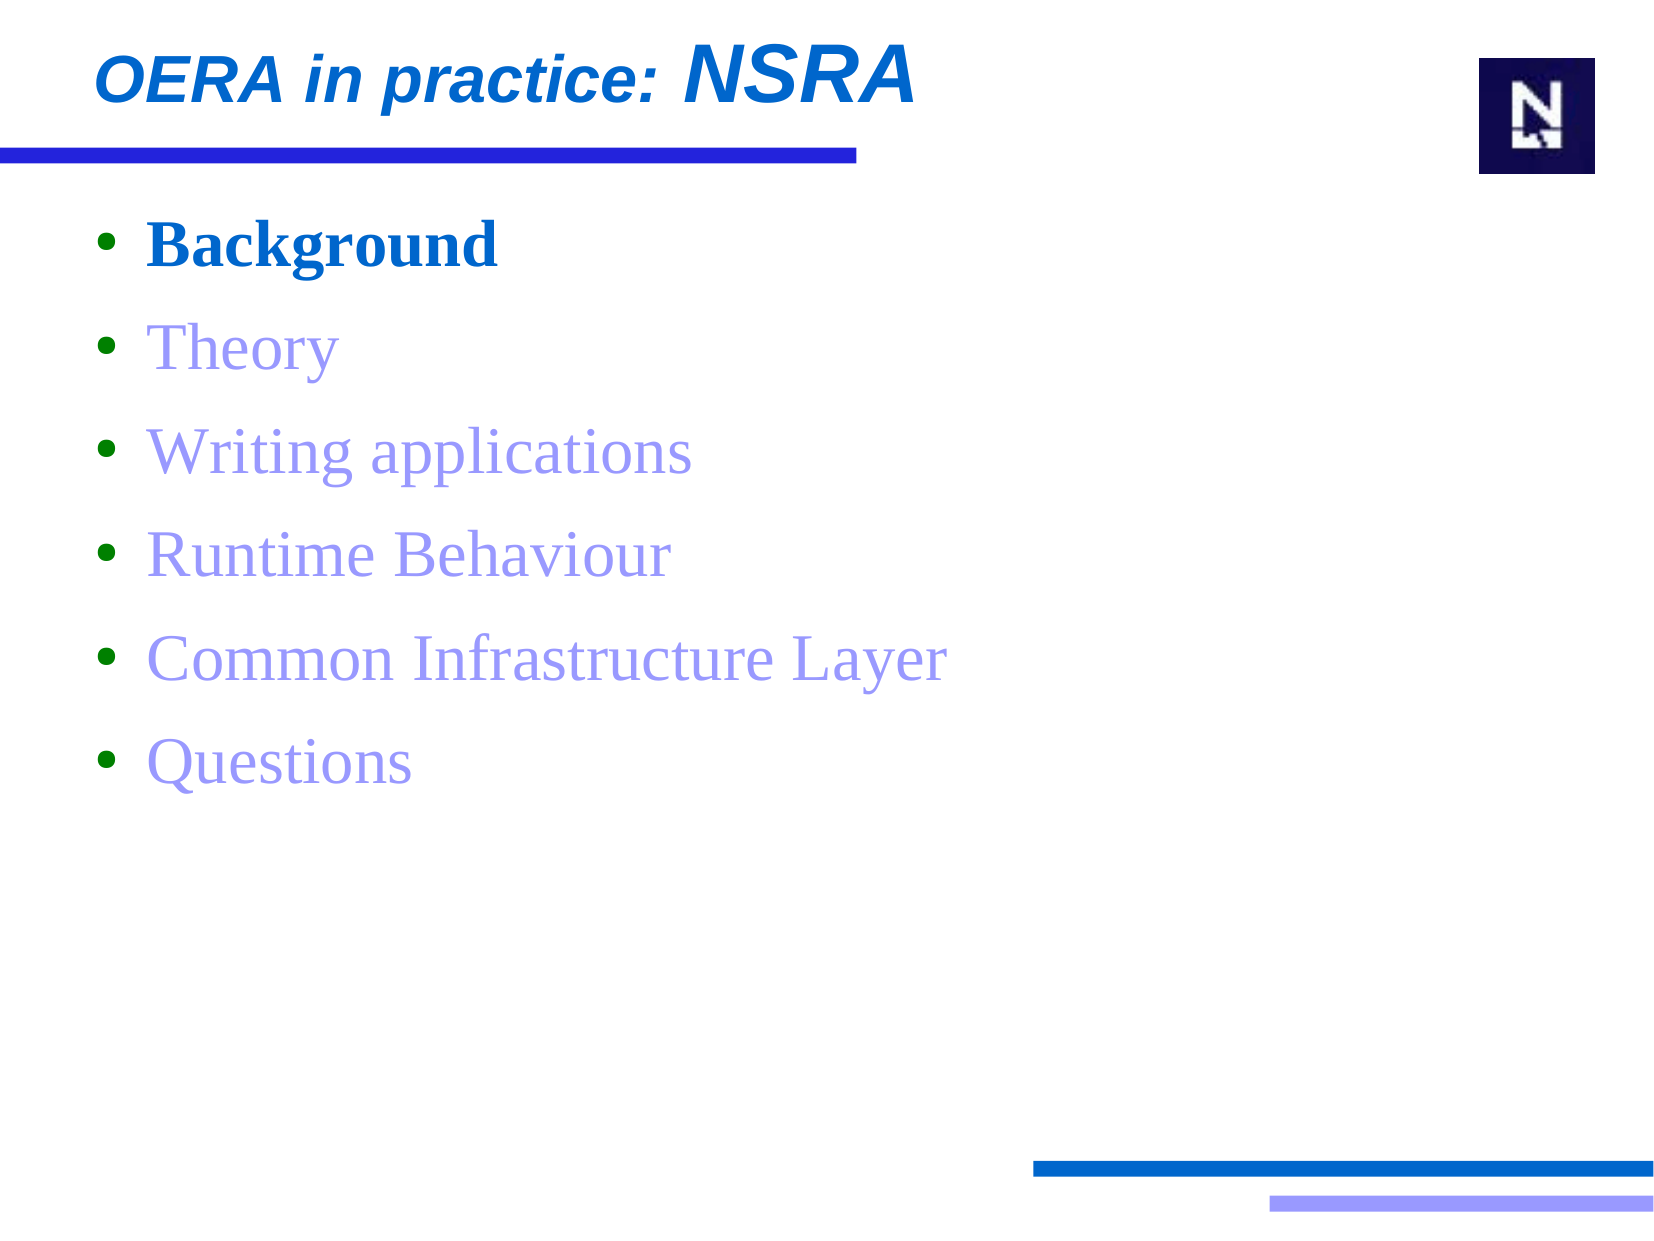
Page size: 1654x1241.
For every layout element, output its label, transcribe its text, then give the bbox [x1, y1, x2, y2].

list Background Theory Writing applications Runtime Behaviour Common Infrastructure Layer Questions [59, 206, 1561, 1132]
title OERA in practice: NSRA [93, 0, 1506, 148]
picture [1479, 58, 1595, 174]
